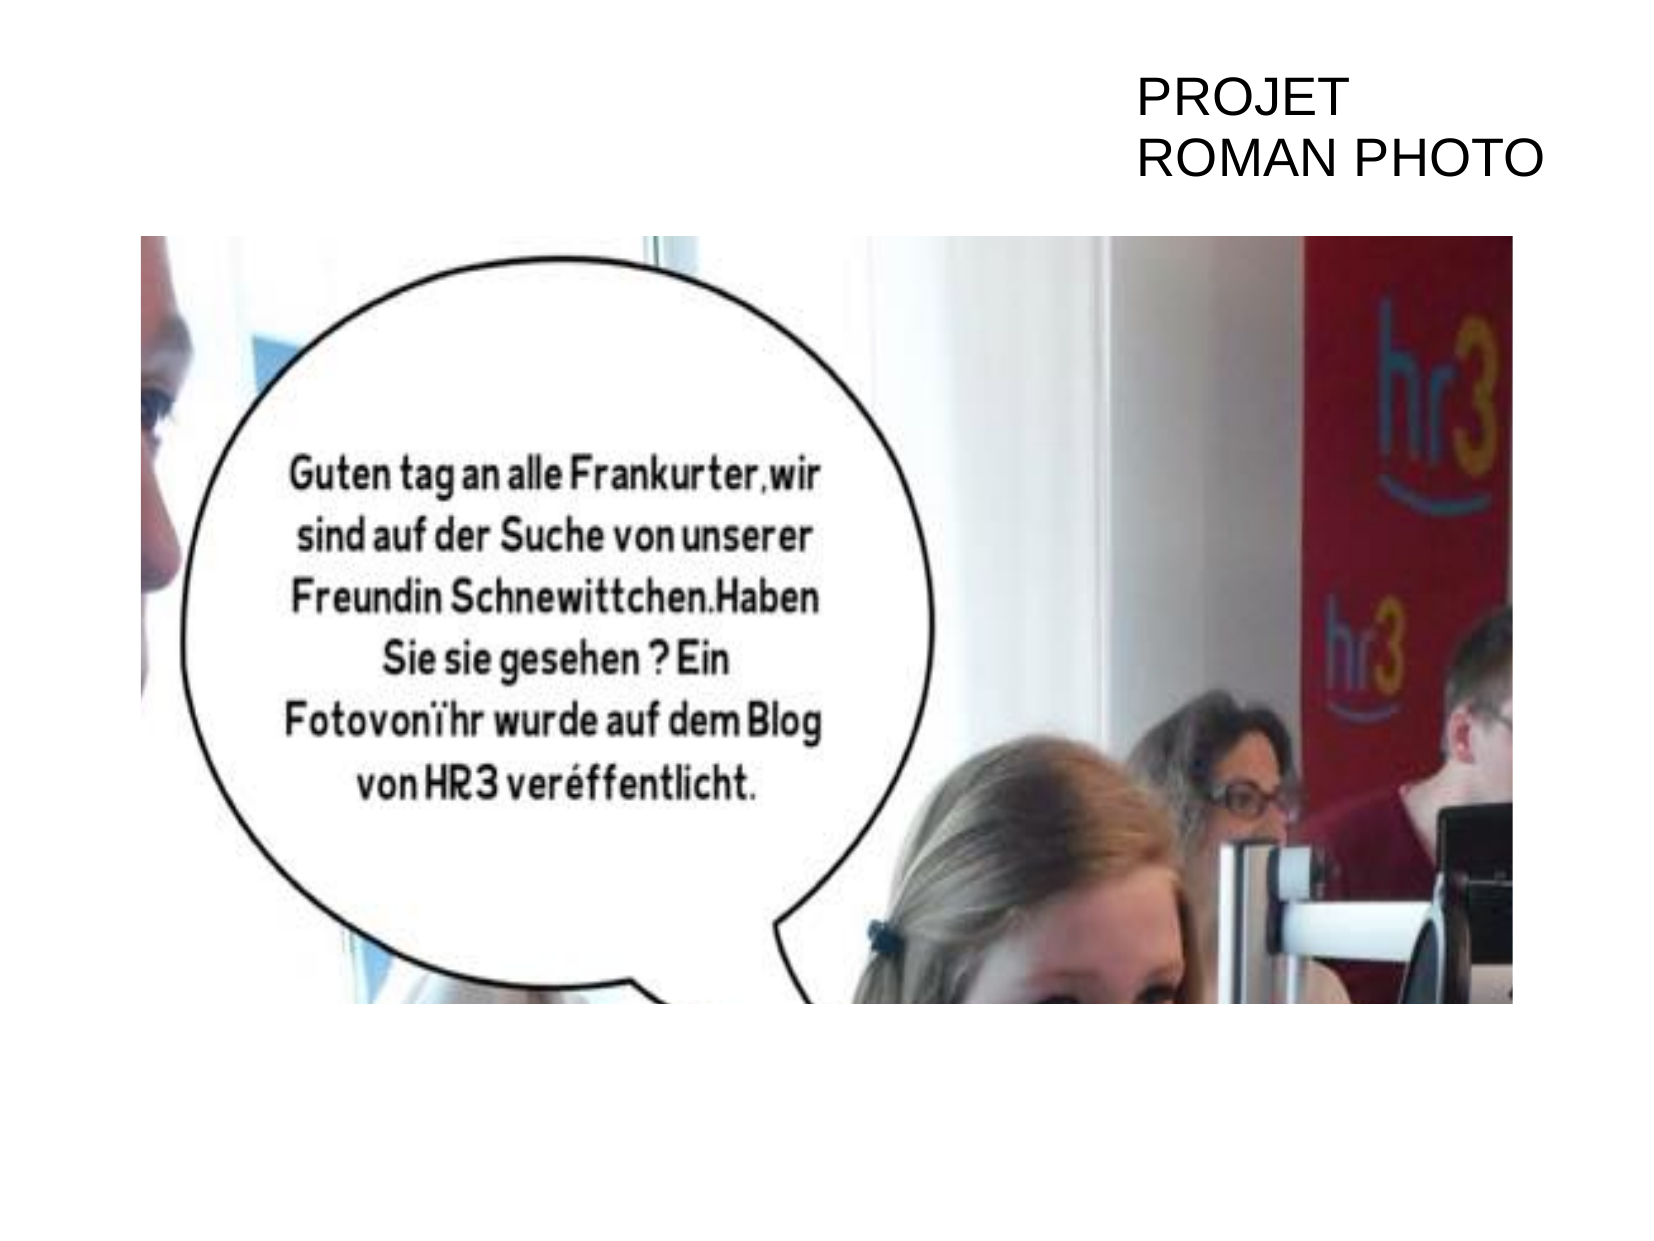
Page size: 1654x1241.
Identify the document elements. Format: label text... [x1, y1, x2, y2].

text_box PROJET ROMAN PHOTO [1122, 59, 1654, 195]
picture [140, 236, 1513, 1004]
